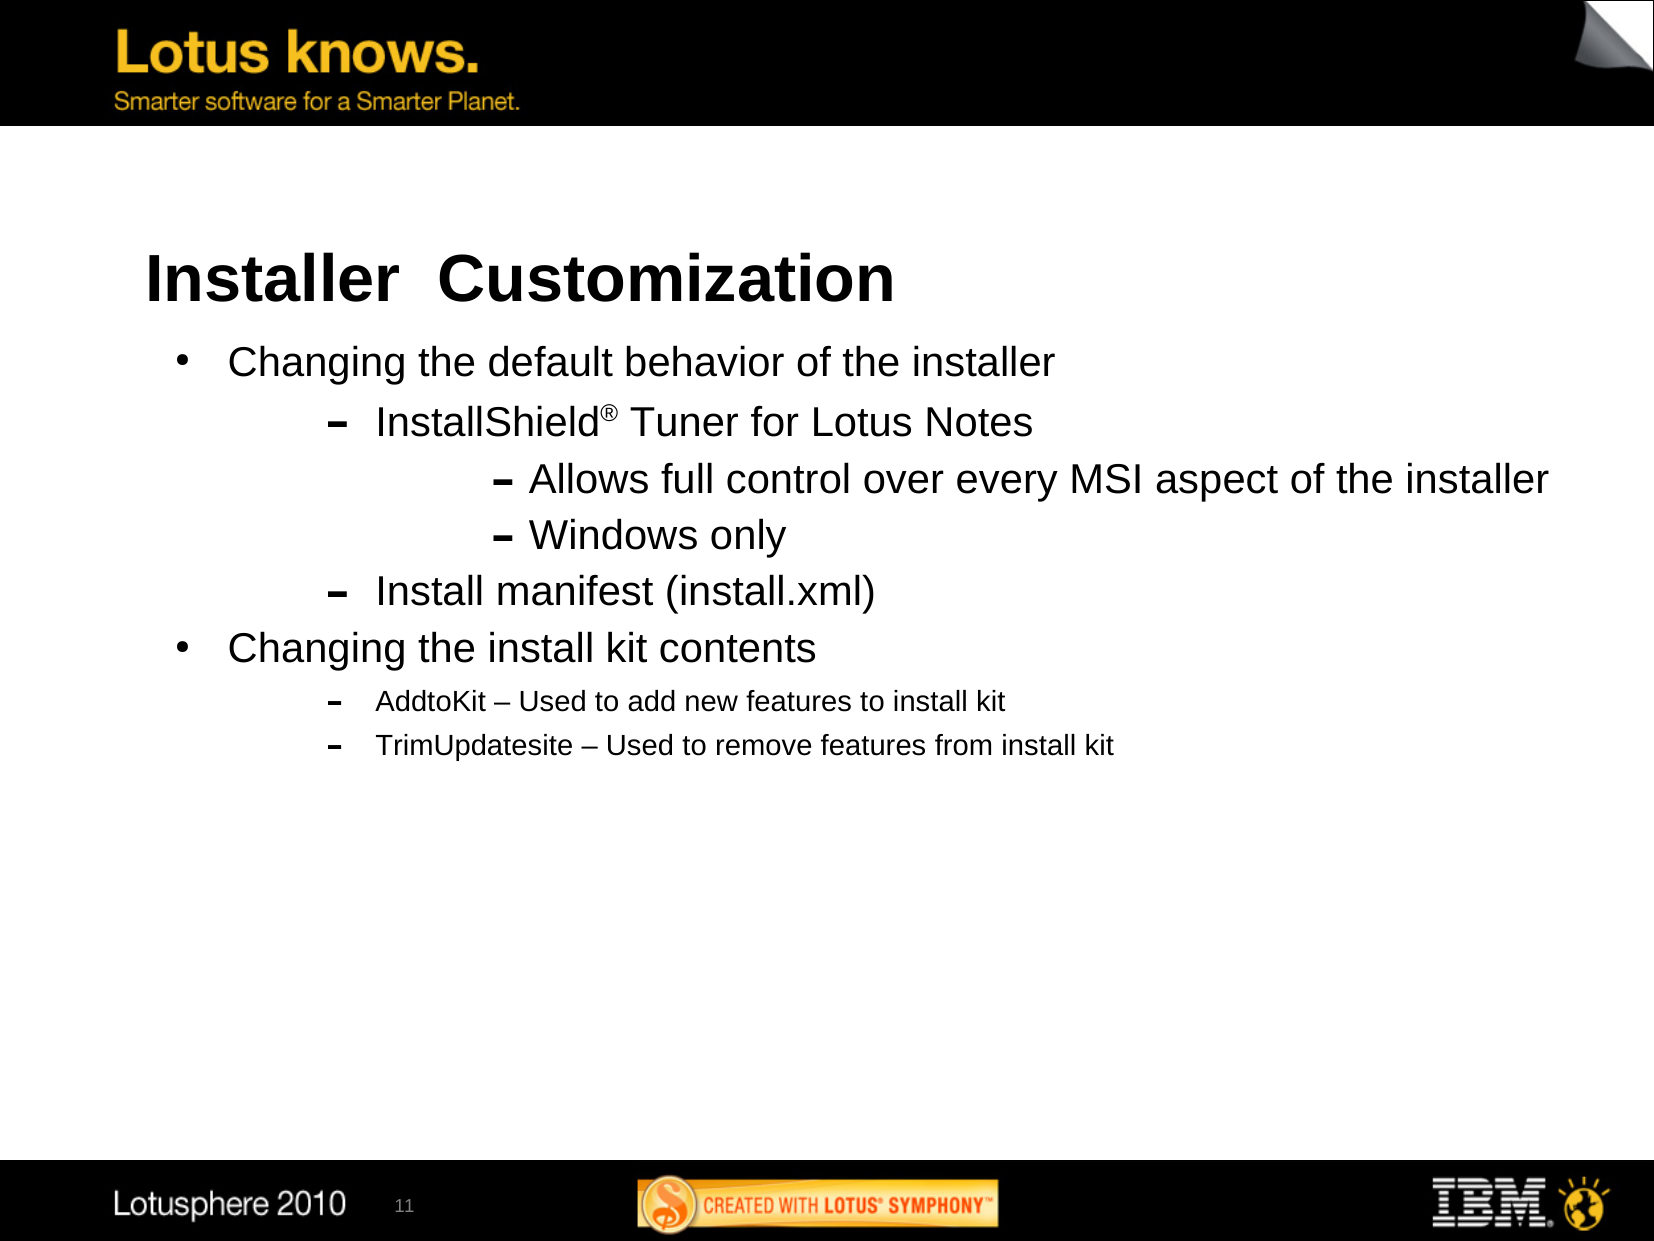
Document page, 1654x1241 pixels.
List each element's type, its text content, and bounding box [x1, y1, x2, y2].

list Changing the default behavior of the installer InstallShield® Tuner for Lotus Notes Allows full control over every MSI aspect of the installer Windows only Install manifest (install.xml) Changing the install kit contents AddtoKit – Used to add new features to install kit TrimUpdatesite – Used to remove features from install kit [139, 338, 1552, 988]
picture [1, 1, 1653, 125]
title Installer Customization [145, 144, 1513, 316]
picture [1, 1161, 1653, 1241]
